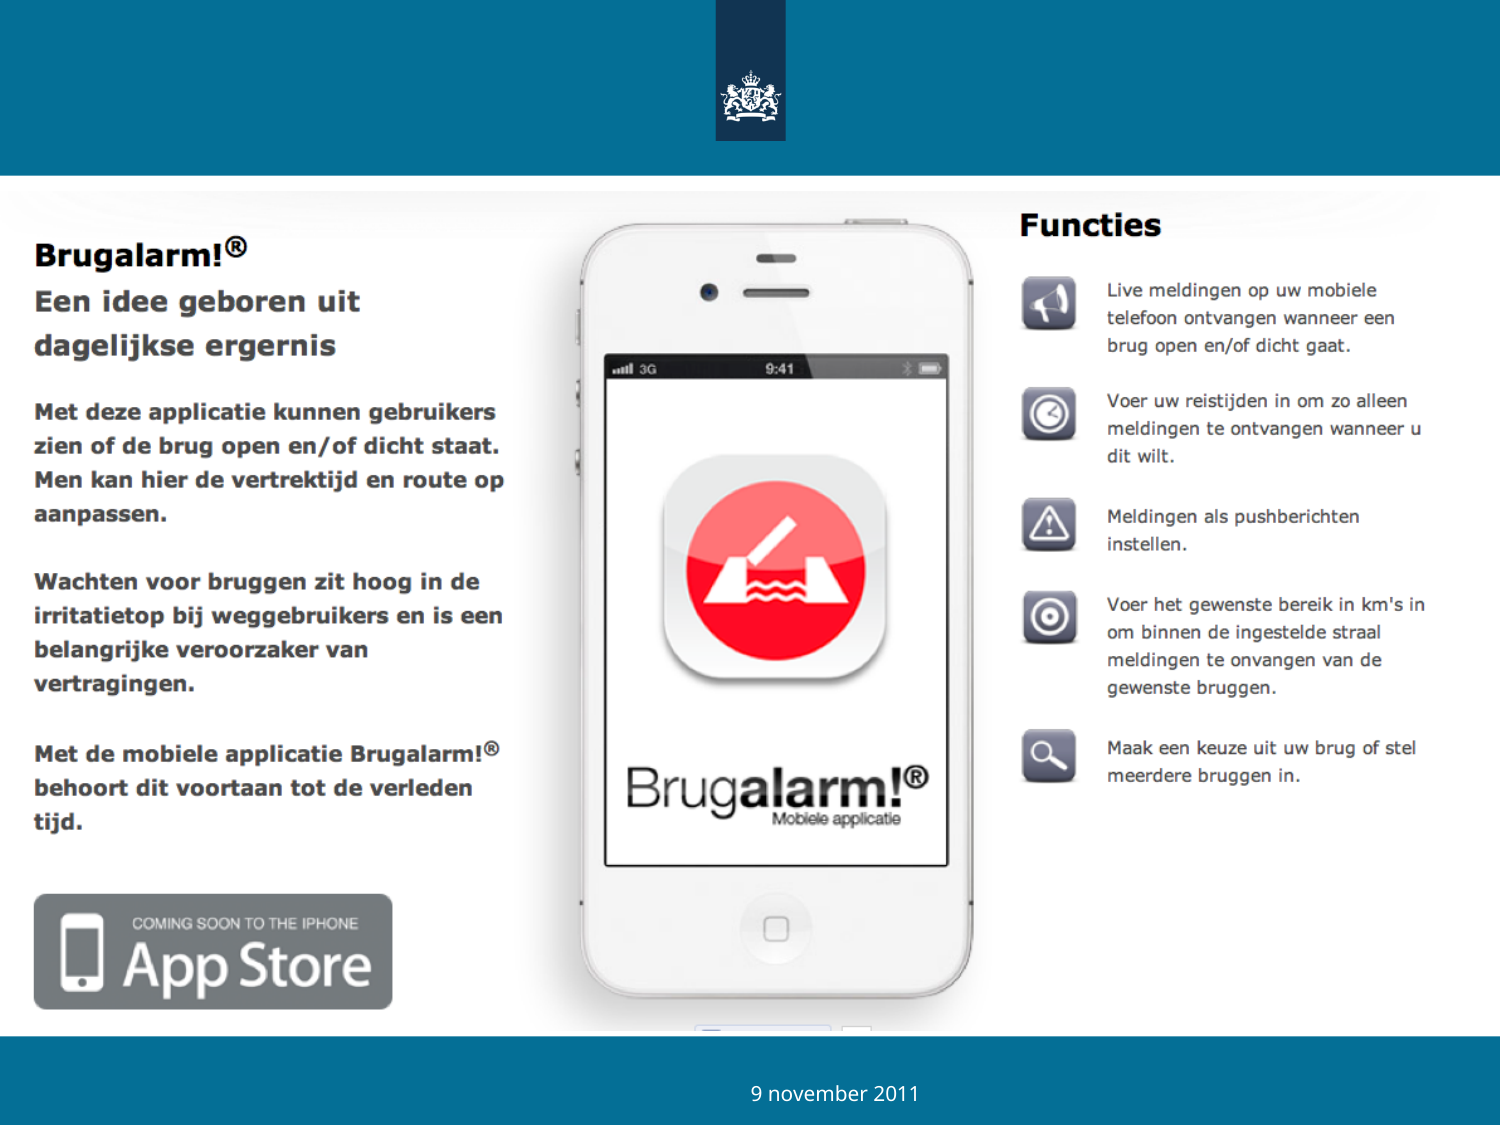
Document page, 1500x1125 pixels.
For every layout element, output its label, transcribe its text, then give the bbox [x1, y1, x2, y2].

text_box 9 november 2011 [735, 1072, 1418, 1125]
picture [717, 0, 785, 140]
picture [0, 191, 1500, 1031]
